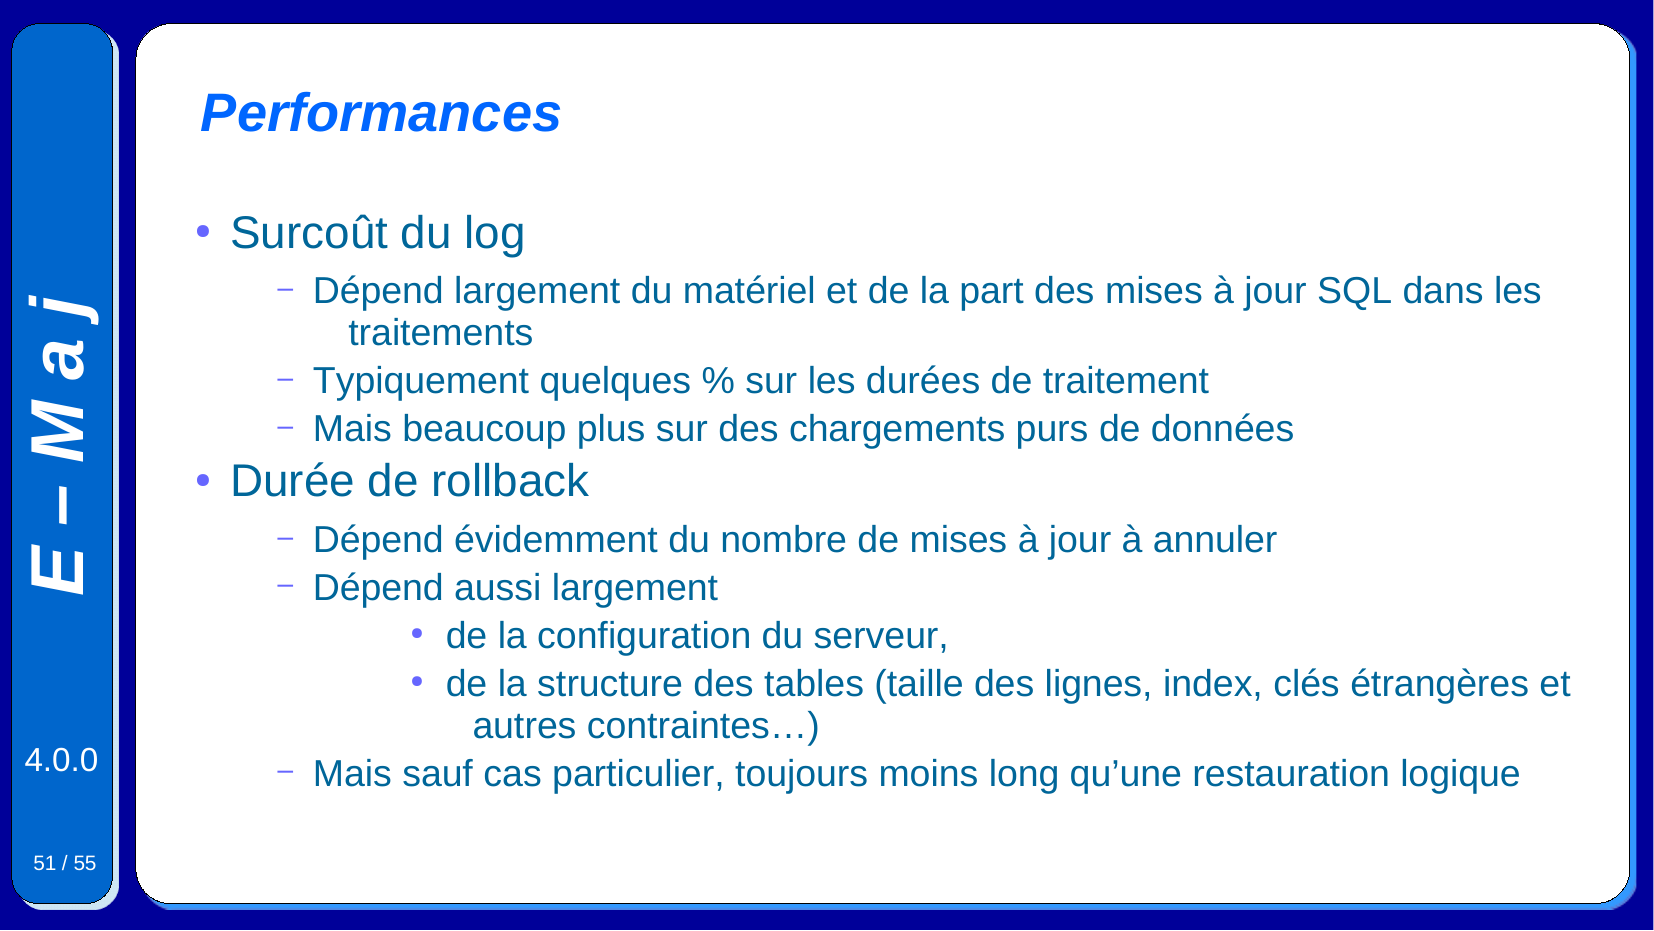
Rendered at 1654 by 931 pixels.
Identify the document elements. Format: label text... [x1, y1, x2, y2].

list Surcoût du log Dépend largement du matériel et de la part des mises à jour SQL dans les traitements Typiquement quelques % sur les durées de traitement Mais beaucoup plus sur des chargements purs de données Durée de rollback Dépend évidemment du nombre de mises à jour à annuler Dépend aussi largement de la configuration du serveur, de la structure des tables (taille des lignes, index, clés étrangères et autres contraintes…) Mais sauf cas particulier, toujours moins long qu’une restauration logique [177, 206, 1587, 827]
title Performances [200, 34, 1575, 191]
